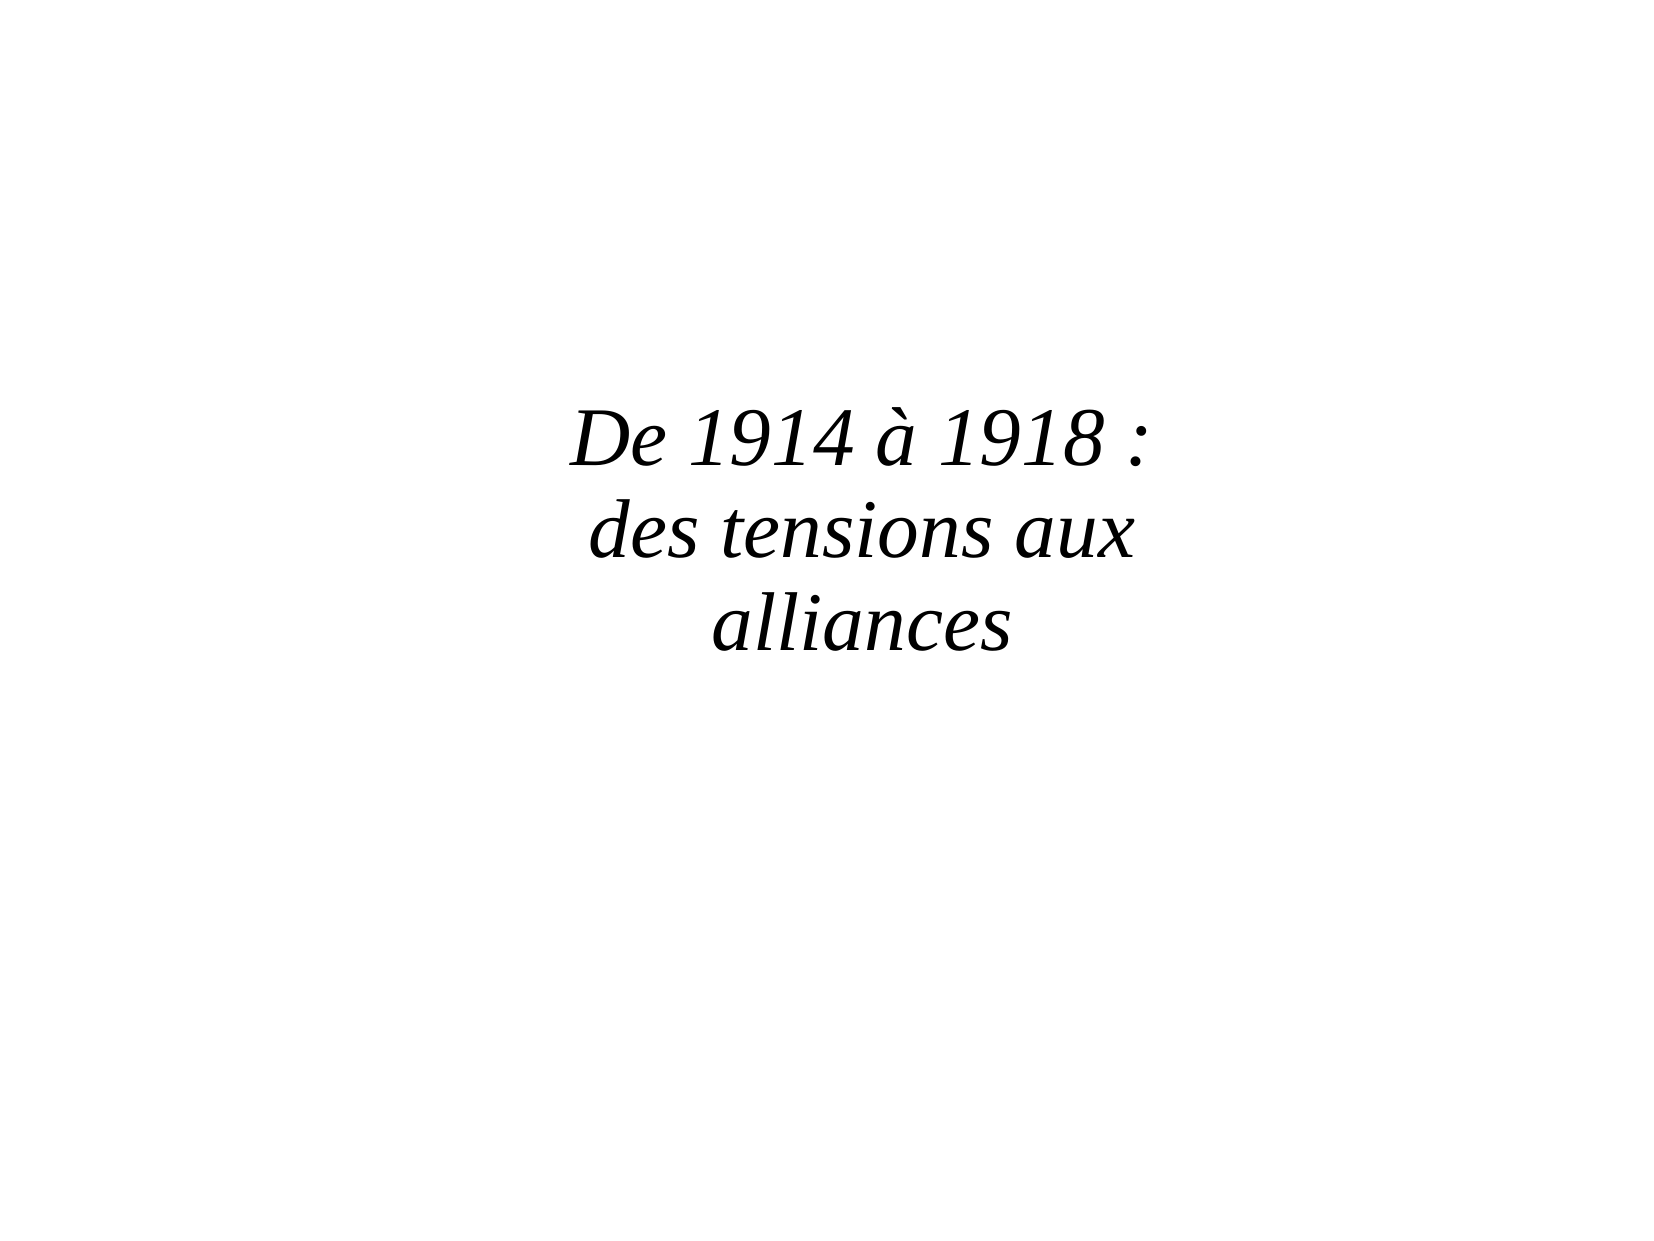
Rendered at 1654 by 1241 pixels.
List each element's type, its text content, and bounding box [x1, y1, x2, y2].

text_box De 1914 à 1918 : des tensions aux alliances [484, 383, 1241, 676]
